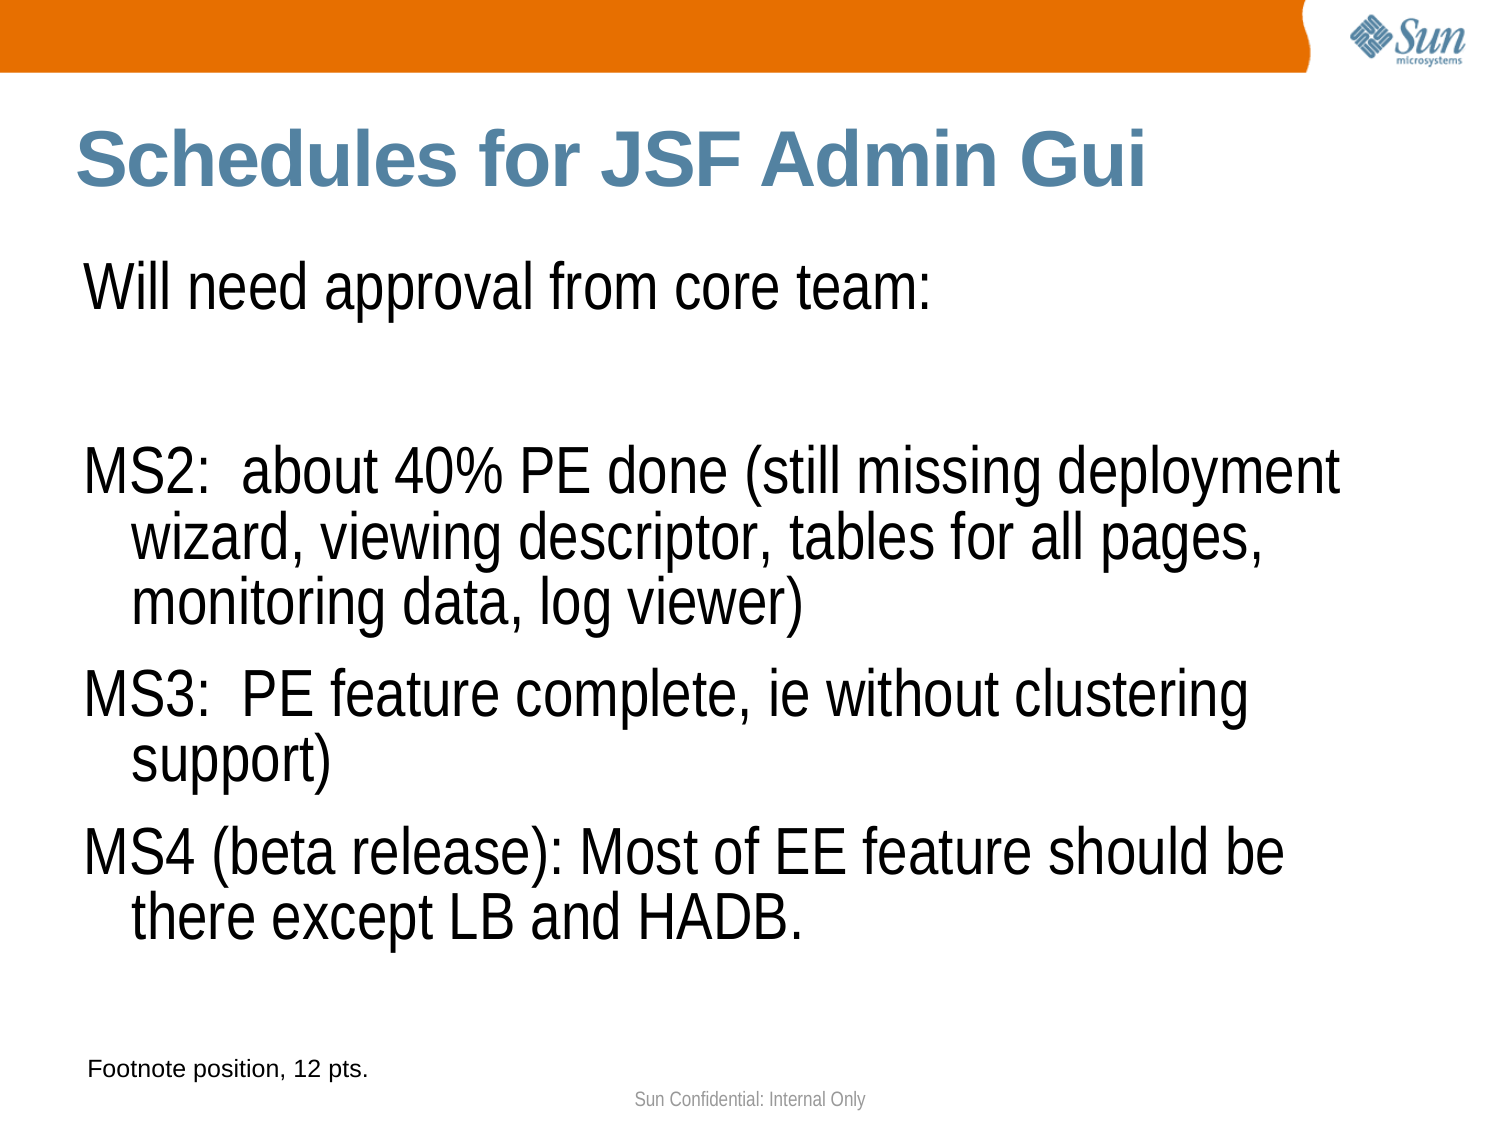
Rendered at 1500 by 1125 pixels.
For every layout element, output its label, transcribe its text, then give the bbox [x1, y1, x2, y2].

title Schedules for JSF Admin Gui [75, 122, 1438, 227]
picture [0, 0, 1500, 75]
list Will need approval from core team: MS2: about 40% PE done (still missing deployment wizard, viewing descriptor, tables for all pages, monitoring data, log viewer) MS3: PE feature complete, ie without clustering support) MS4 (beta release): Most of EE feature should be there except LB and HADB. [64, 257, 1402, 1089]
text_box Footnote position, 12 pts. [87, 1027, 1143, 1084]
